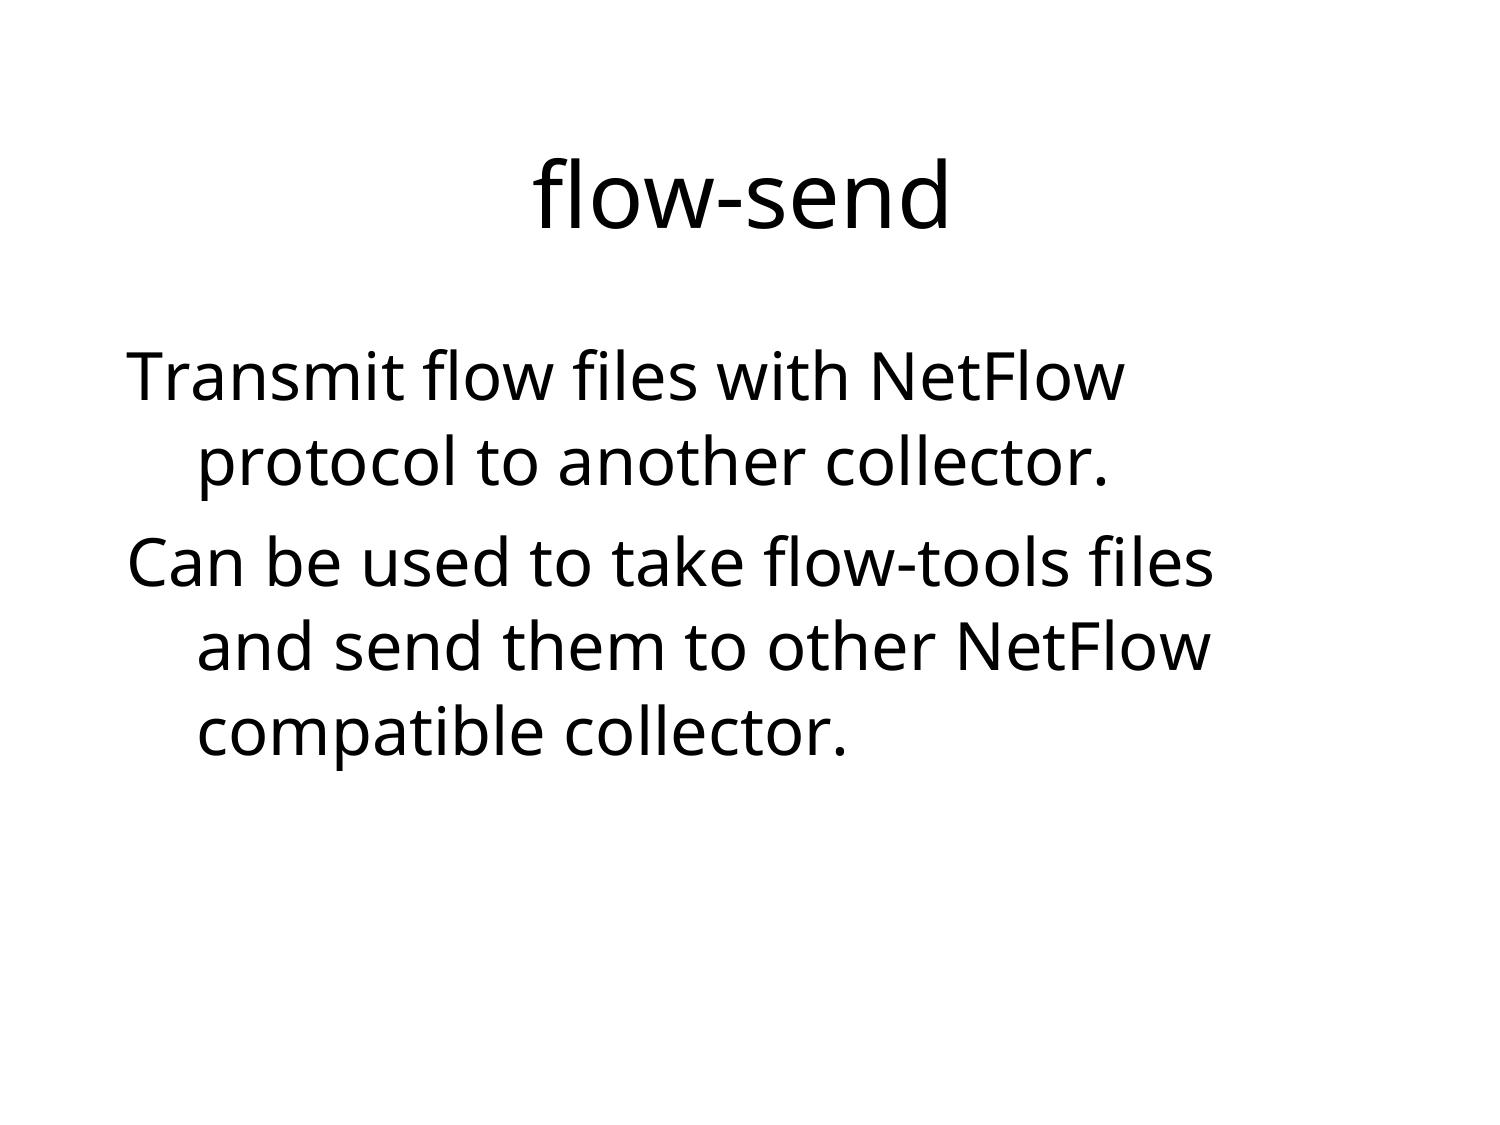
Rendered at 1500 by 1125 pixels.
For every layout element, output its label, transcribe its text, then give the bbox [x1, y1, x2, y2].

title flow-send [112, 62, 1388, 324]
list Transmit flow files with NetFlow protocol to another collector. Can be used to take flow-tools files and send them to other NetFlow compatible collector. [112, 324, 1388, 1125]
